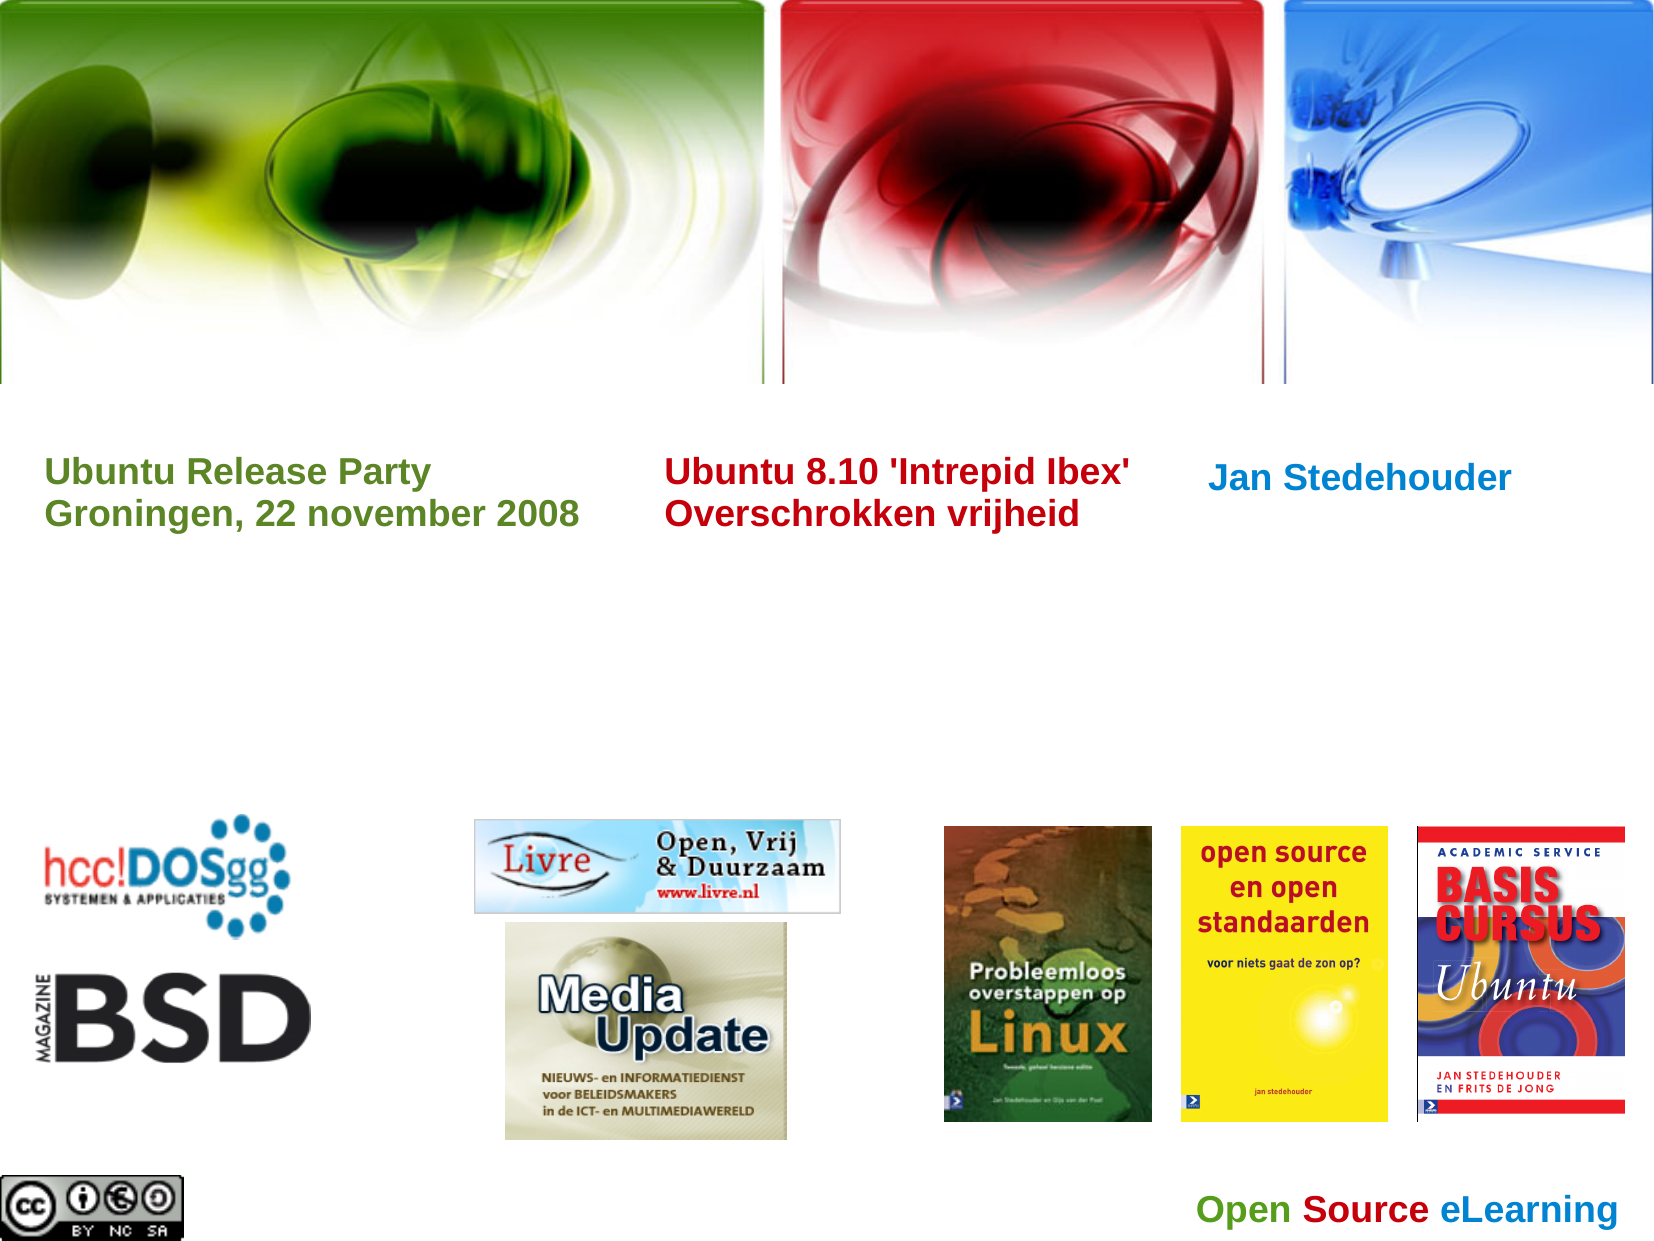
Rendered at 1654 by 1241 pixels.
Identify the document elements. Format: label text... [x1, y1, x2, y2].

picture [1417, 826, 1625, 1123]
picture [42, 814, 358, 941]
picture [0, 0, 1654, 384]
text_box Ubuntu Release Party Groningen, 22 november 2008 [29, 442, 649, 545]
picture [474, 819, 841, 914]
picture [0, 1175, 184, 1241]
picture [35, 967, 311, 1067]
text_box Ubuntu 8.10 'Intrepid Ibex' Overschrokken vrijheid [649, 442, 1190, 545]
picture [505, 922, 787, 1140]
picture [944, 826, 1152, 1123]
text_box Jan Stedehouder [1193, 448, 1548, 507]
text_box Open Source eLearning [1181, 1181, 1654, 1240]
picture [1181, 826, 1388, 1123]
